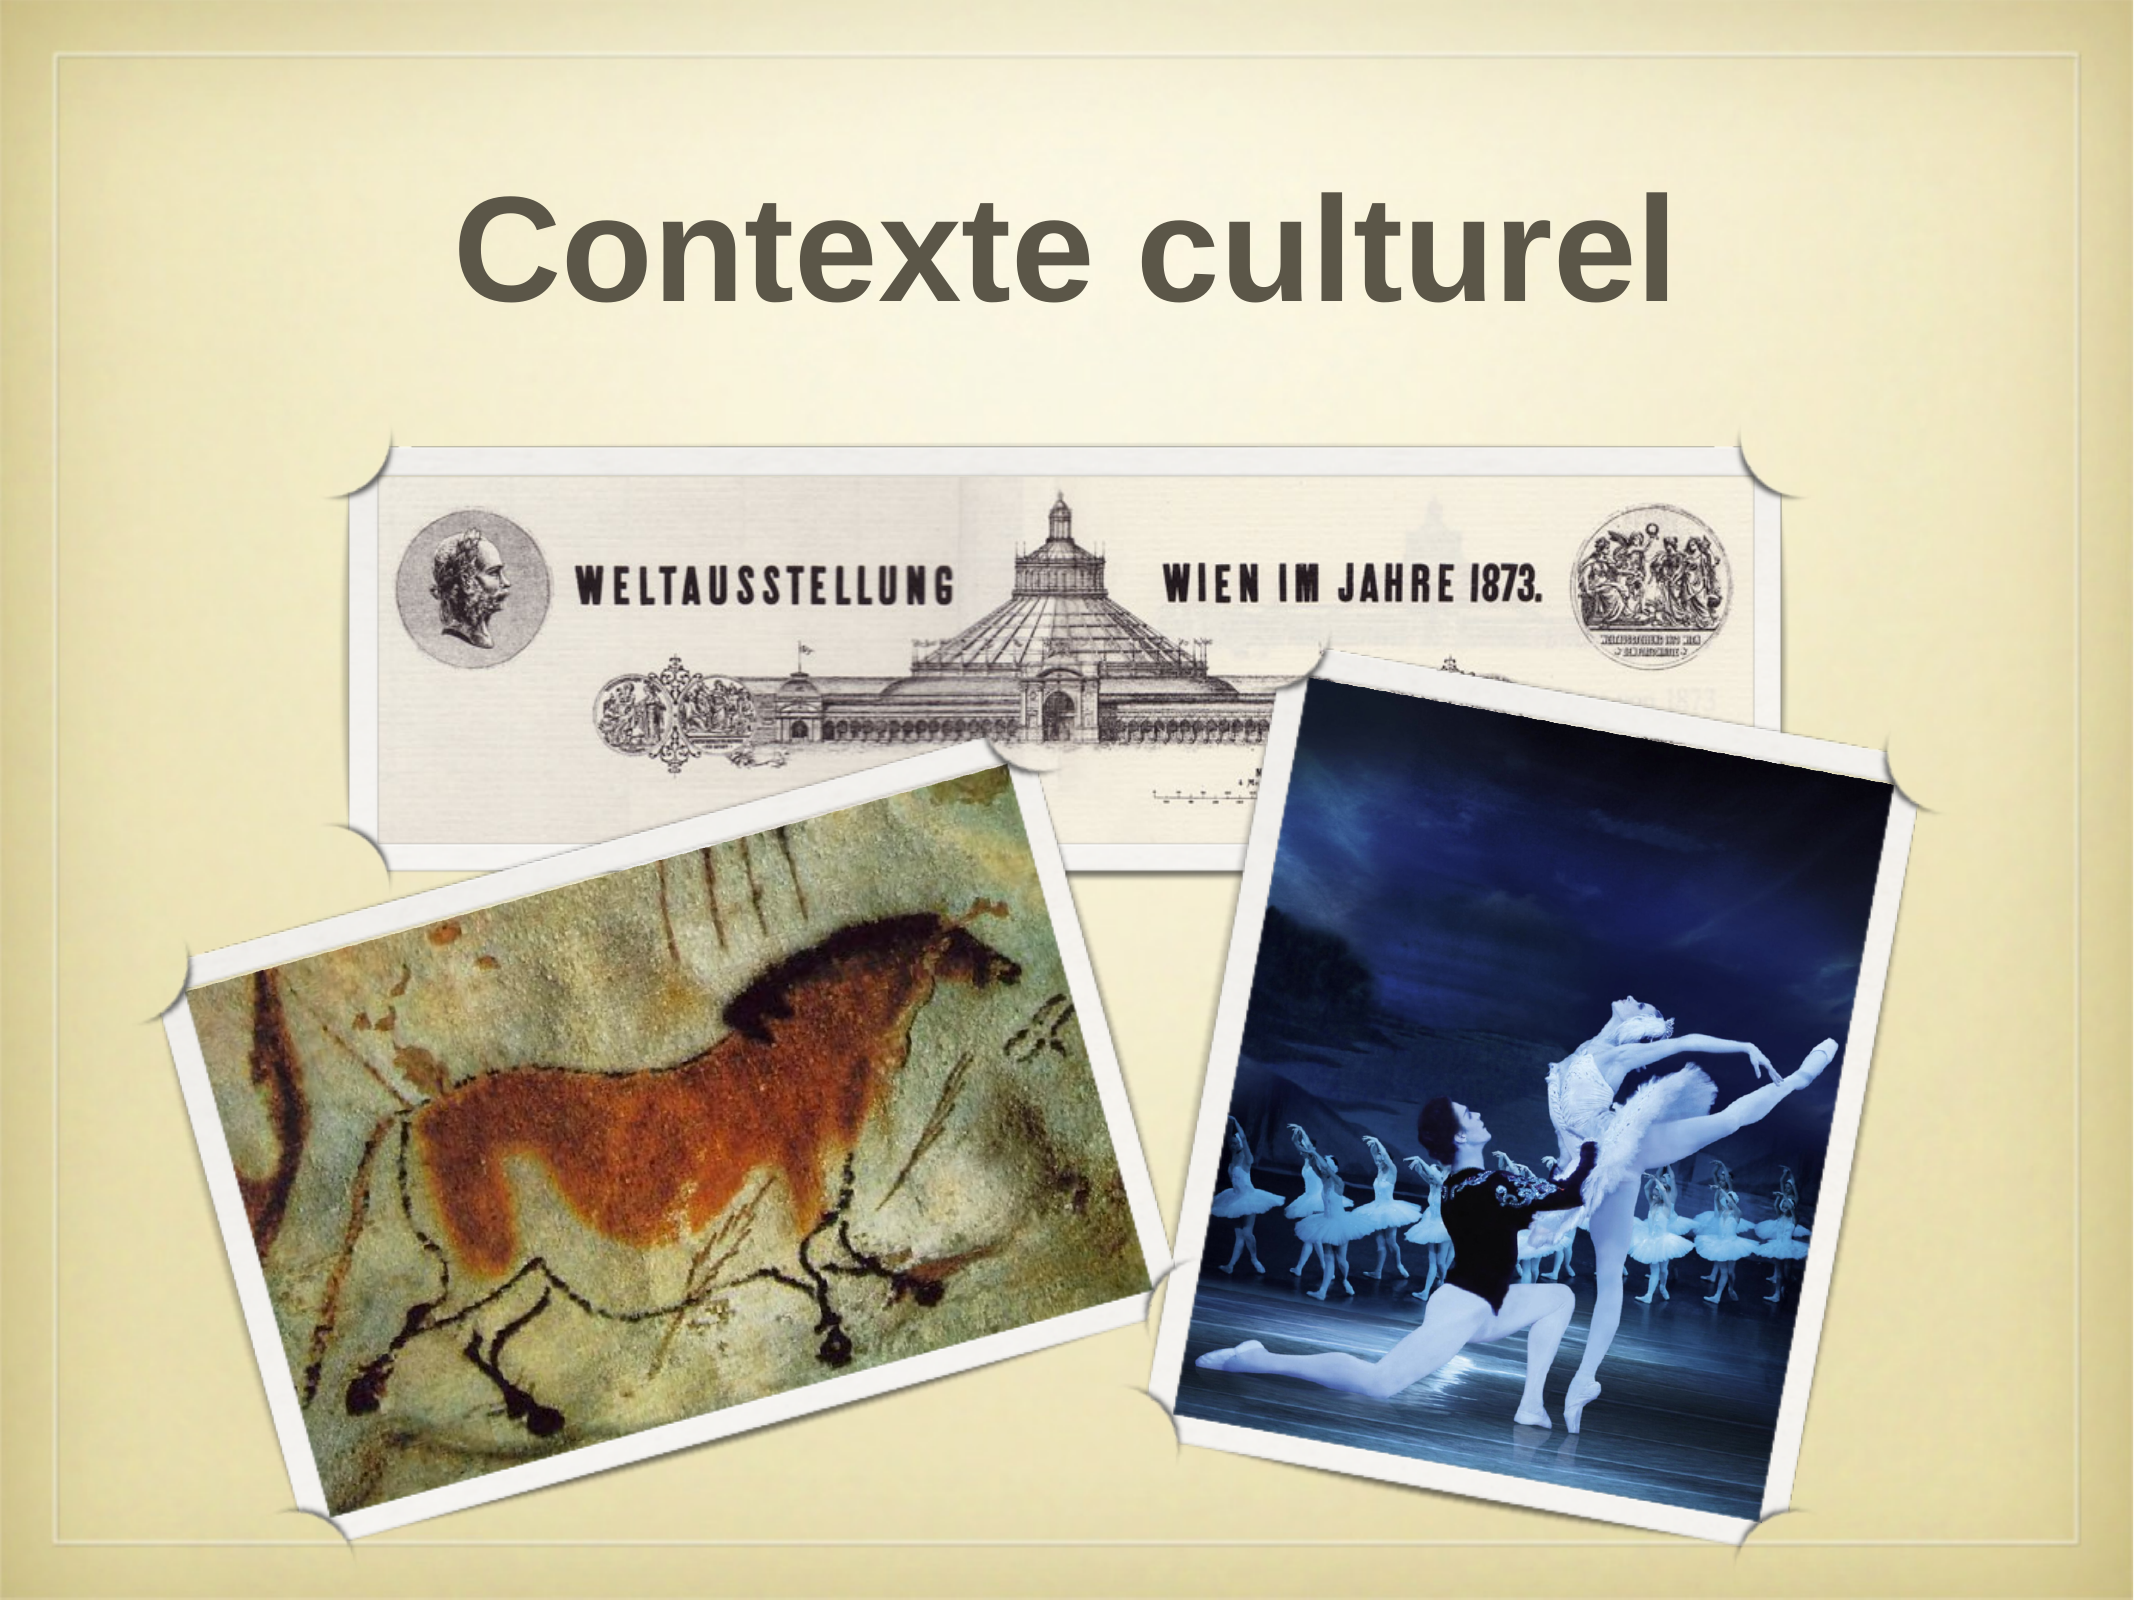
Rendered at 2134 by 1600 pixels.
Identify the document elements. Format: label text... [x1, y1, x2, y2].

picture [0, 0, 2134, 1600]
title Contexte culturel [166, 89, 1967, 394]
